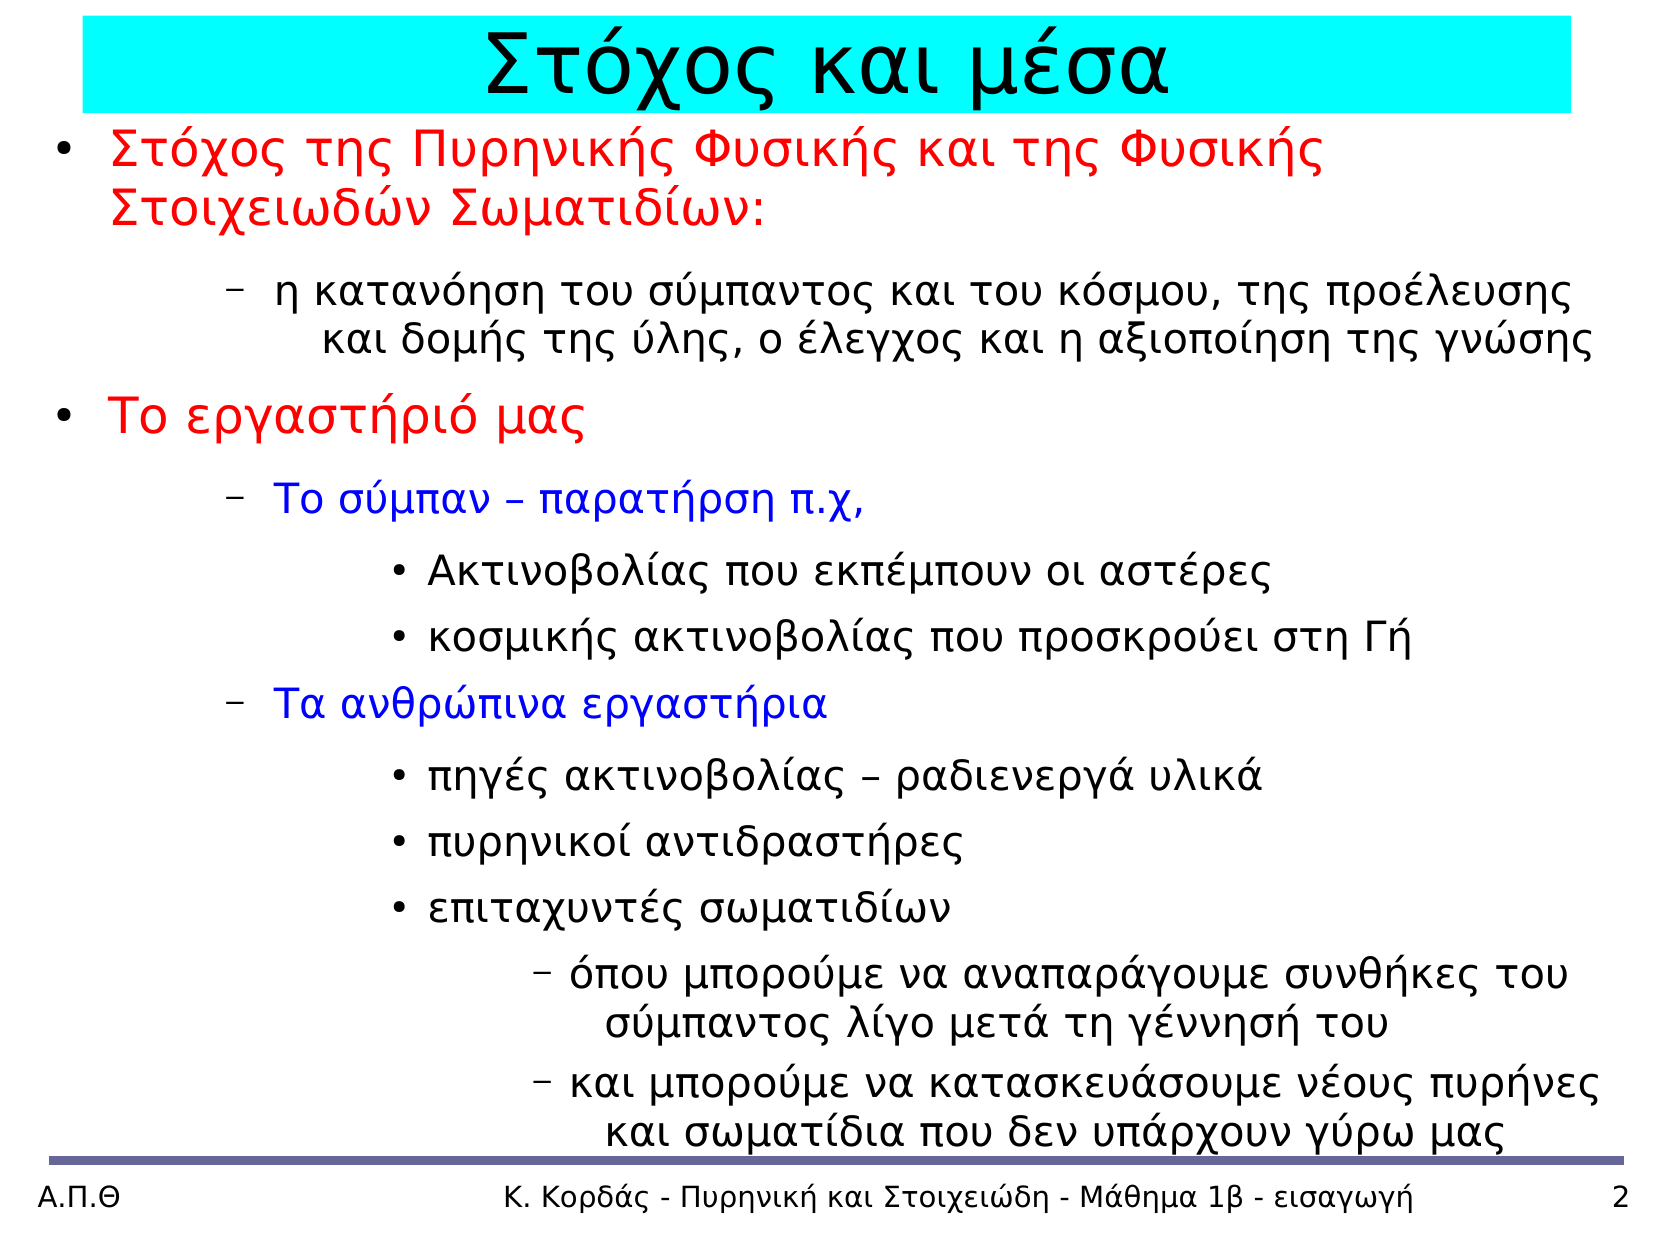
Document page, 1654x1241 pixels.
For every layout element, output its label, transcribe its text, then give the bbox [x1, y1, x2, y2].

title Στόχος και μέσα [82, 15, 1571, 113]
list Στόχος της Πυρηνικής Φυσικής και της Φυσικής Στοιχειωδών Σωματιδίων: η κατανόηση του σύμπαντος και του κόσμου, της προέλευσης και δομής της ύλης, ο έλεγχος και η αξιοποίηση της γνώσης Το εργαστήριό μας Το σύμπαν – παρατήρση π.χ, Ακτινοβολίας που εκπέμπουν οι αστέρες κοσμικής ακτινοβολίας που προσκρούει στη Γή Τα ανθρώπινα εργαστήρια πηγές ακτινοβολίας – ραδιενεργά υλικά πυρηνικοί αντιδραστήρες επιταχυντές σωματιδίων όπου μπορούμε να αναπαράγουμε συνθήκες του σύμπαντος λίγο μετά τη γέννησή του και μπορούμε να κατασκευάσουμε νέους πυρήνες και σωματίδια που δεν υπάρχουν γύρω μας [37, 120, 1642, 1164]
